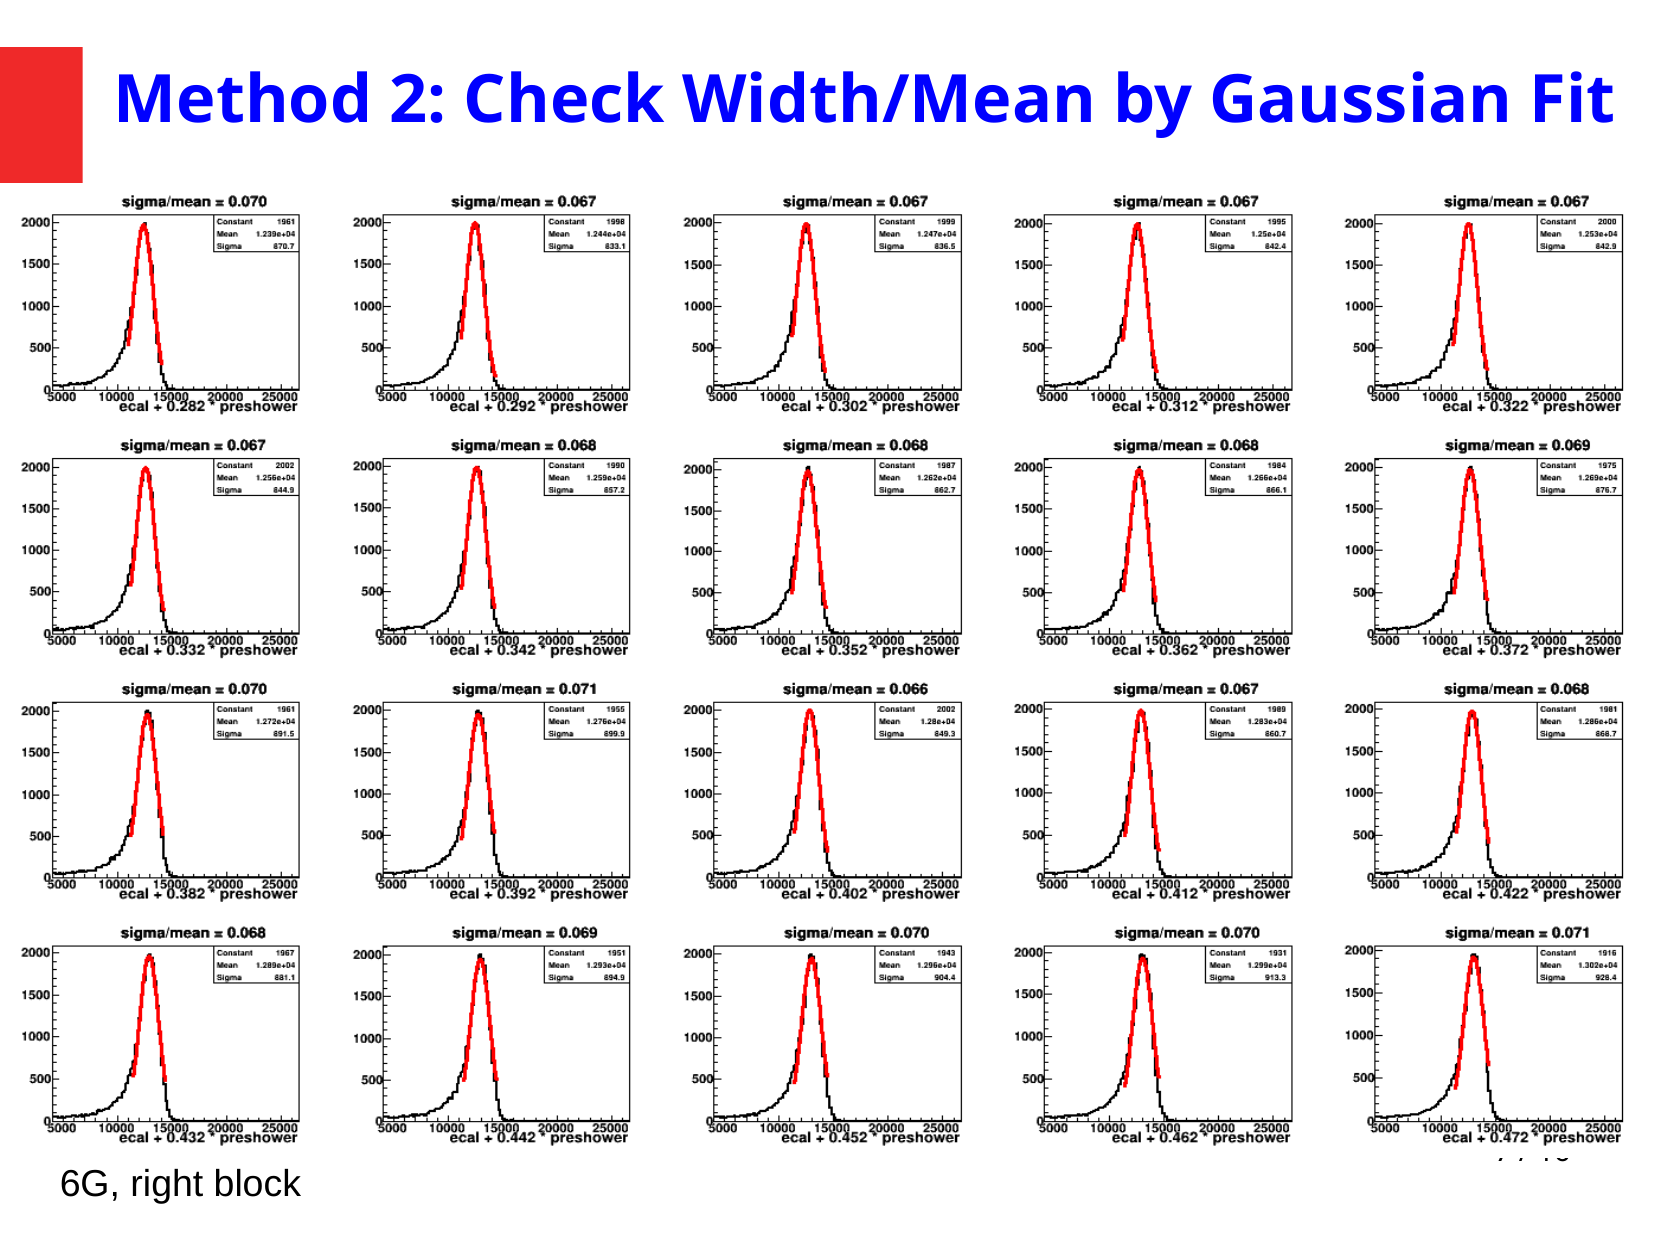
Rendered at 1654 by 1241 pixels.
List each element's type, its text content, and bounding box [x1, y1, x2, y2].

title Method 2: Check Width/Mean by Gaussian Fit [82, 45, 1648, 148]
picture [0, 183, 1654, 1158]
text_box 6G, right block [45, 1155, 976, 1212]
